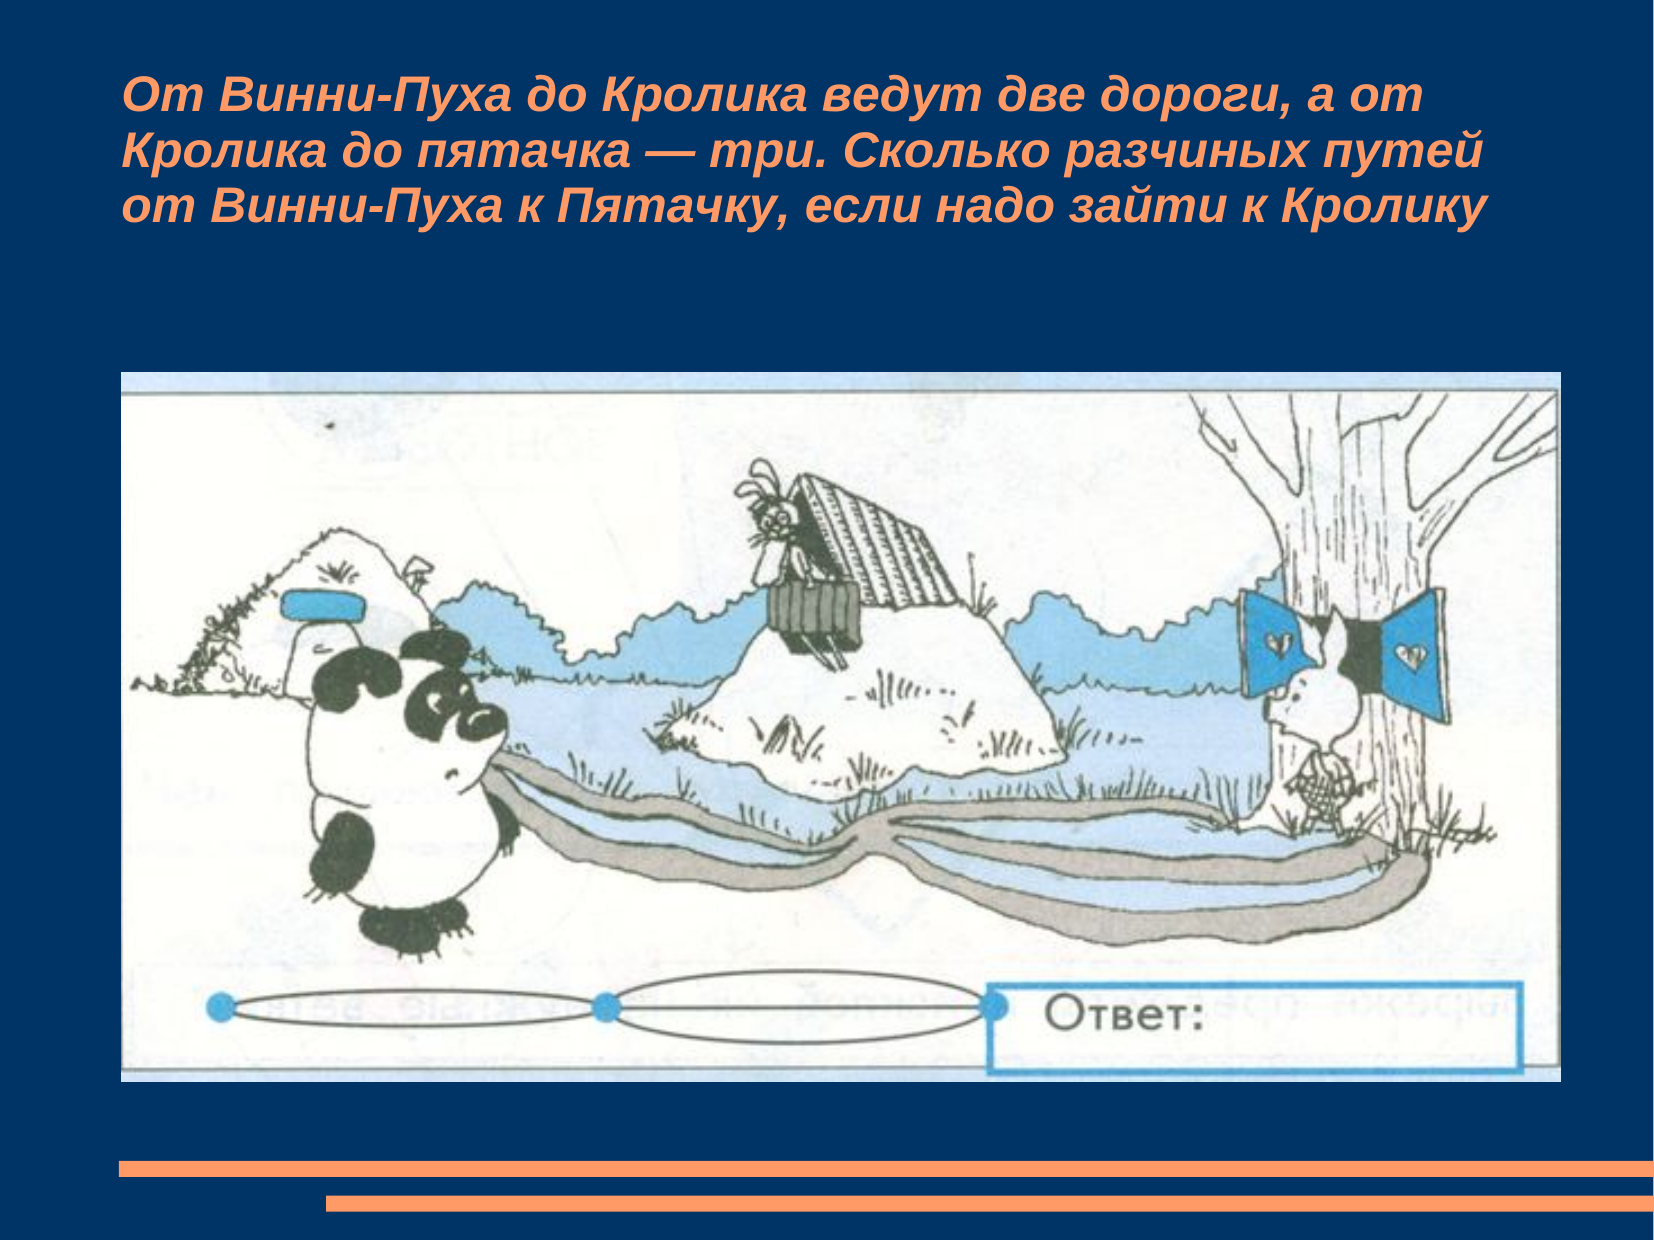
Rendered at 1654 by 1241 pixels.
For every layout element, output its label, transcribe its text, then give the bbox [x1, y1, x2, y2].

title От Винни-Пуха до Кролика ведут две дороги, а от Кролика до пятачка — три. Сколько разчиных путей от Винни-Пуха к Пятачку, если надо зайти к Кролику [121, 46, 1534, 254]
picture [121, 372, 1561, 1082]
